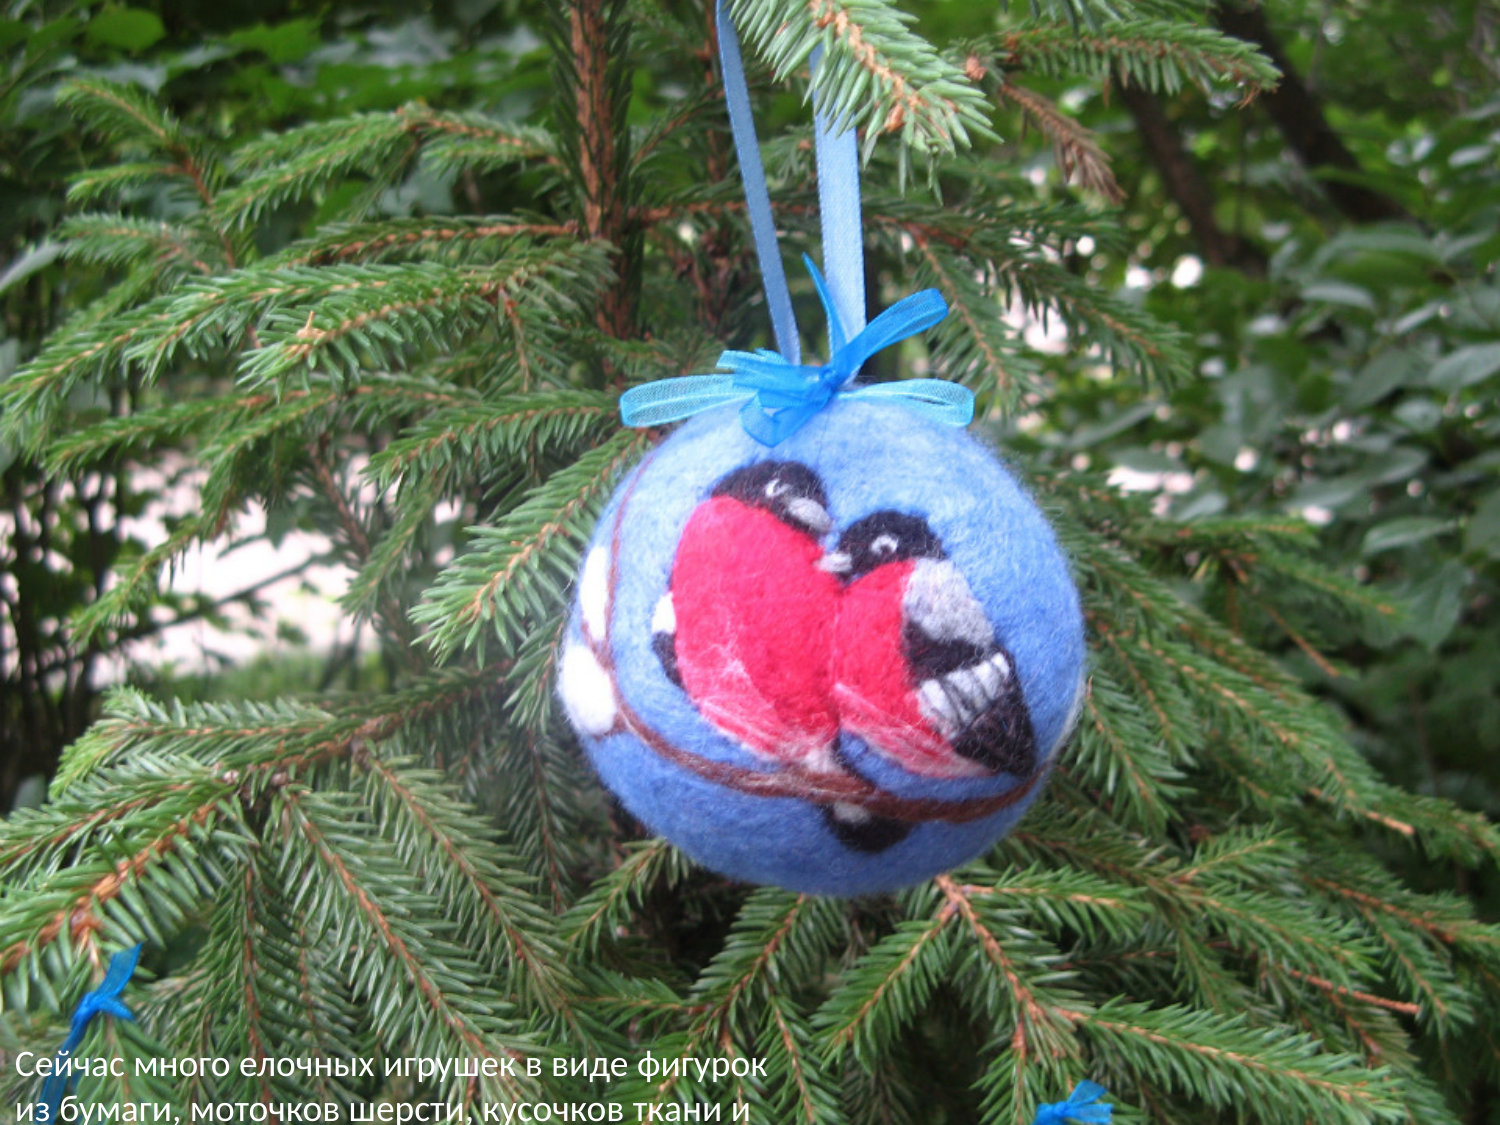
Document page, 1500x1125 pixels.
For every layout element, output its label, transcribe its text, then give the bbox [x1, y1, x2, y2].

text_box Сейчас много елочных игрушек в виде фигурок из бумаги, моточков шерсти, кусочков ткани и соломы. [0, 1031, 809, 1125]
picture [0, 0, 1500, 1125]
